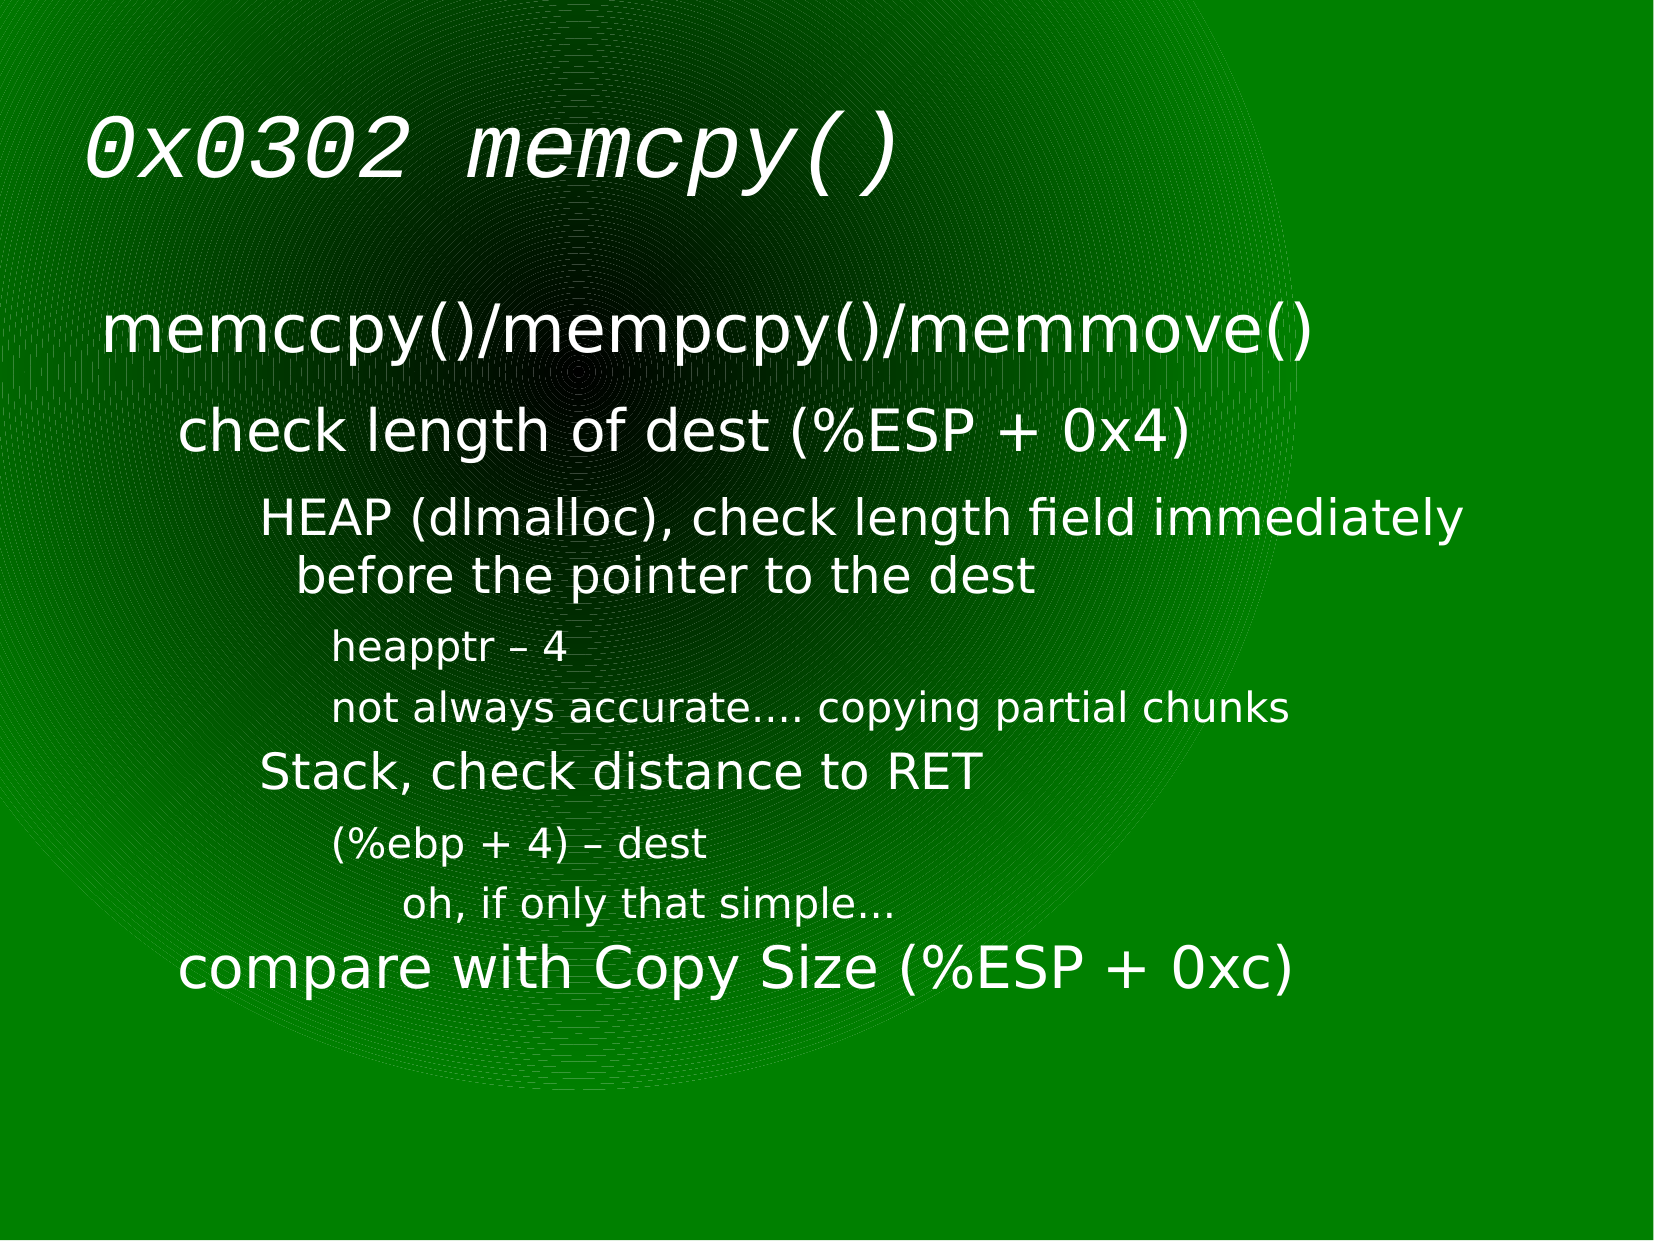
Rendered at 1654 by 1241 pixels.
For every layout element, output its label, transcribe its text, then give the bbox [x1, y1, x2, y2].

title 0x0302 memcpy() [82, 56, 1571, 250]
list memccpy()/mempcpy()/memmove() check length of dest (%ESP + 0x4) HEAP (dlmalloc), check length field immediately before the pointer to the dest heapptr – 4 not always accurate.... copying partial chunks Stack, check distance to RET (%ebp + 4) – dest oh, if only that simple... compare with Copy Size (%ESP + 0xc) [82, 290, 1571, 1094]
